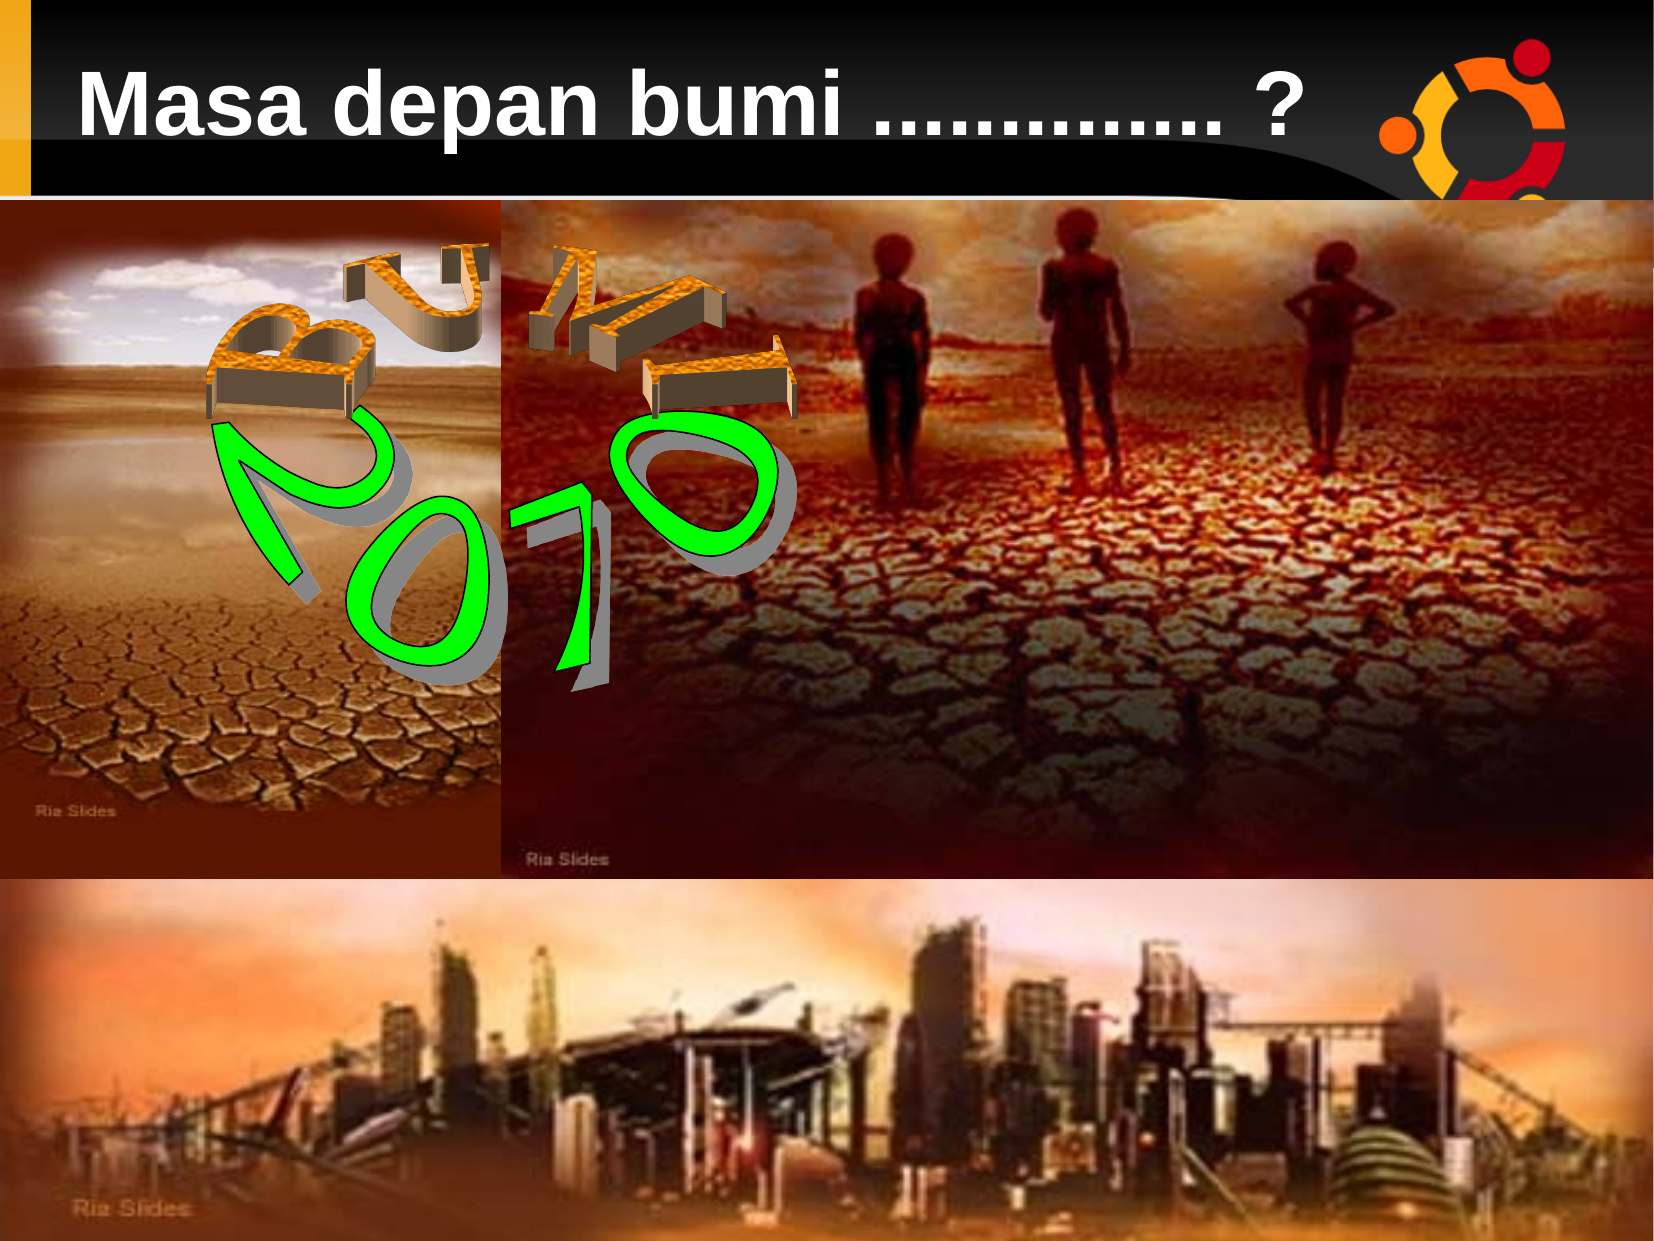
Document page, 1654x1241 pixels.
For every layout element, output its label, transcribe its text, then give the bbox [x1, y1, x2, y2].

text_box 2070 [211, 405, 395, 585]
picture [0, 0, 1654, 1241]
text_box 2070 [509, 481, 592, 673]
text_box 2070 [345, 496, 490, 666]
title Masa depan bumi .............. ? [76, 0, 1565, 200]
text_box 2070 [609, 411, 778, 557]
